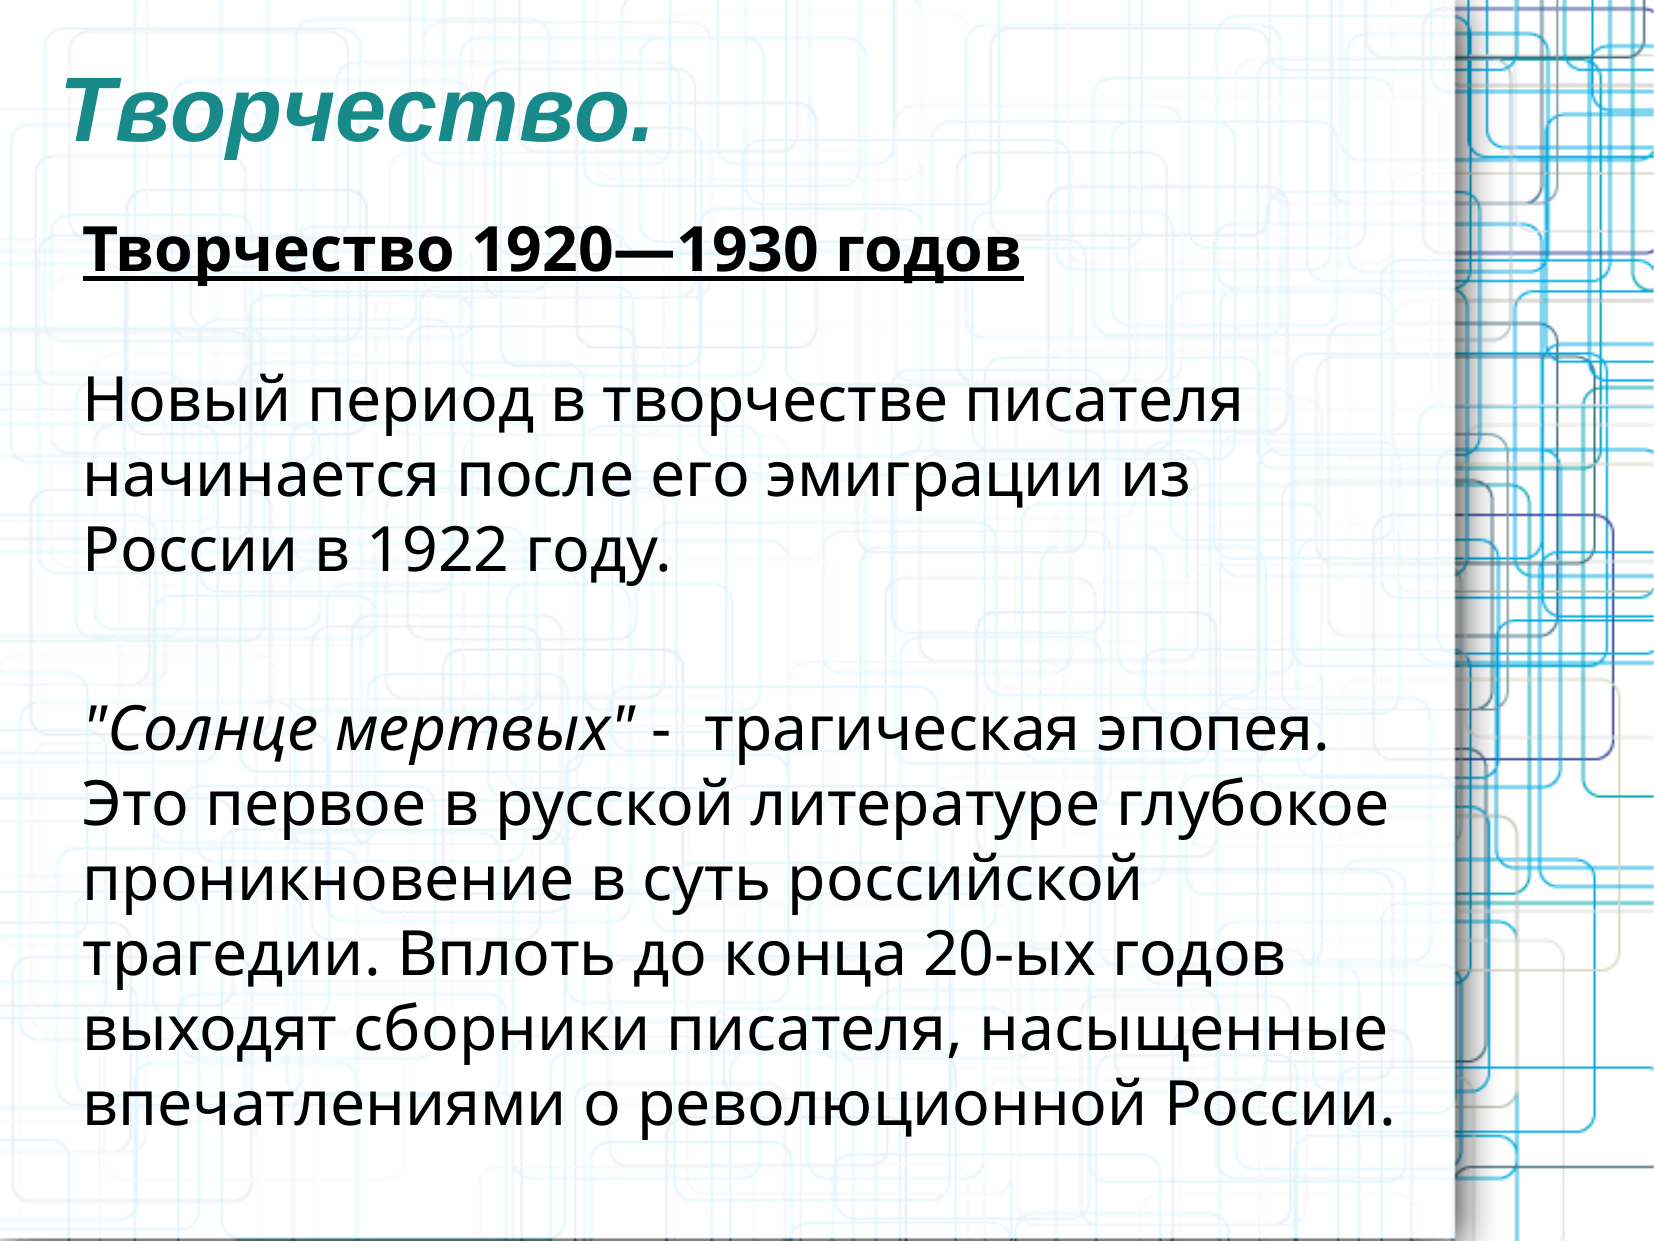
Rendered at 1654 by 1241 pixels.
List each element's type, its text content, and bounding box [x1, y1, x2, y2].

list Творчество 1920—1930 годов Новый период в творчестве писателя начинается после его эмиграции из России в 1922 году. "Солнце мертвых" - трагическая эпопея. Это первое в русской литературе глубокое проникновение в суть российской трагедии. Вплоть до конца 20-ых годов выходят сборники писателя, насыщенные впечатлениями о революционной России. [82, 209, 1418, 1145]
title Творчество. [59, 49, 1418, 257]
